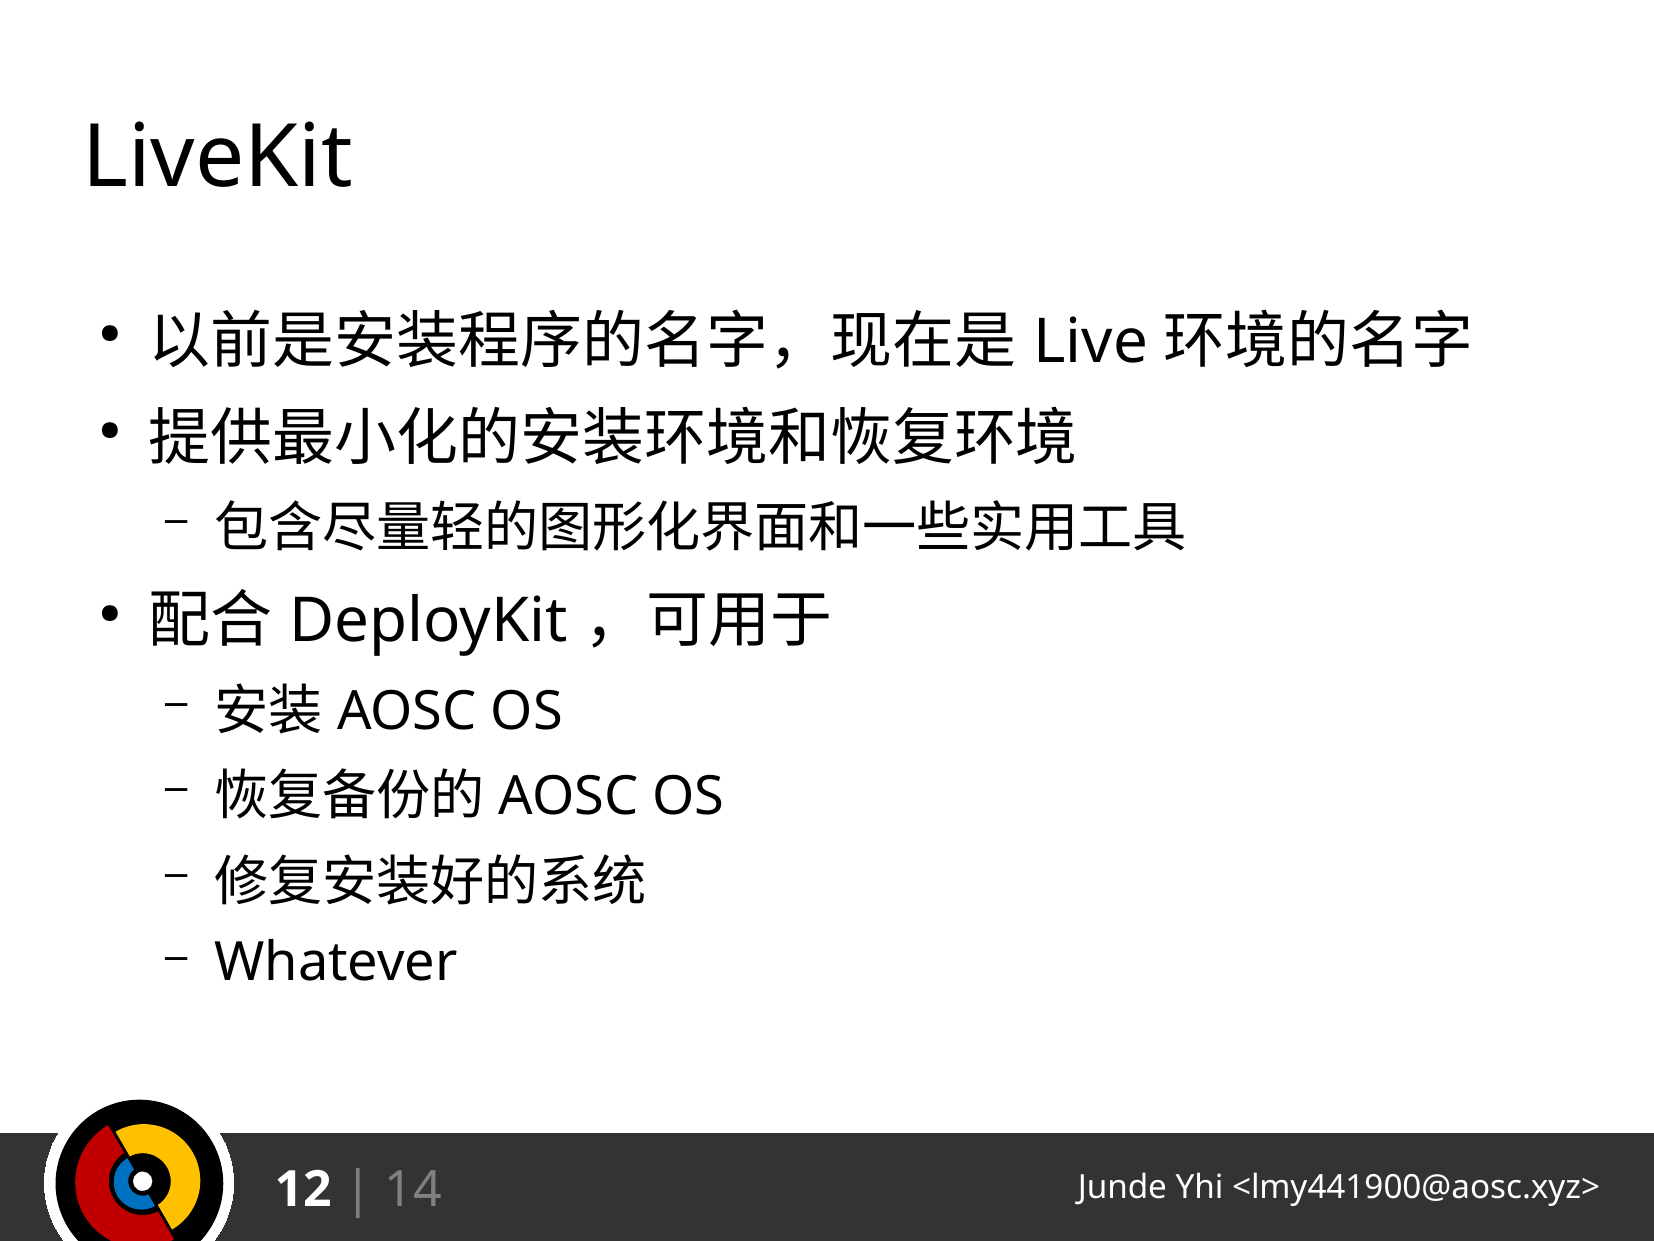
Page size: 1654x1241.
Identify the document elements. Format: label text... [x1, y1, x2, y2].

list 以前是安装程序的名字，现在是Live环境的名字 提供最小化的安装环境和恢复环境 包含尽量轻的图形化界面和一些实用工具 配合DeployKit，可用于 安装AOSC OS 恢复备份的AOSC OS 修复安装好的系统 Whatever [82, 290, 1571, 1010]
title LiveKit [82, 49, 1571, 257]
